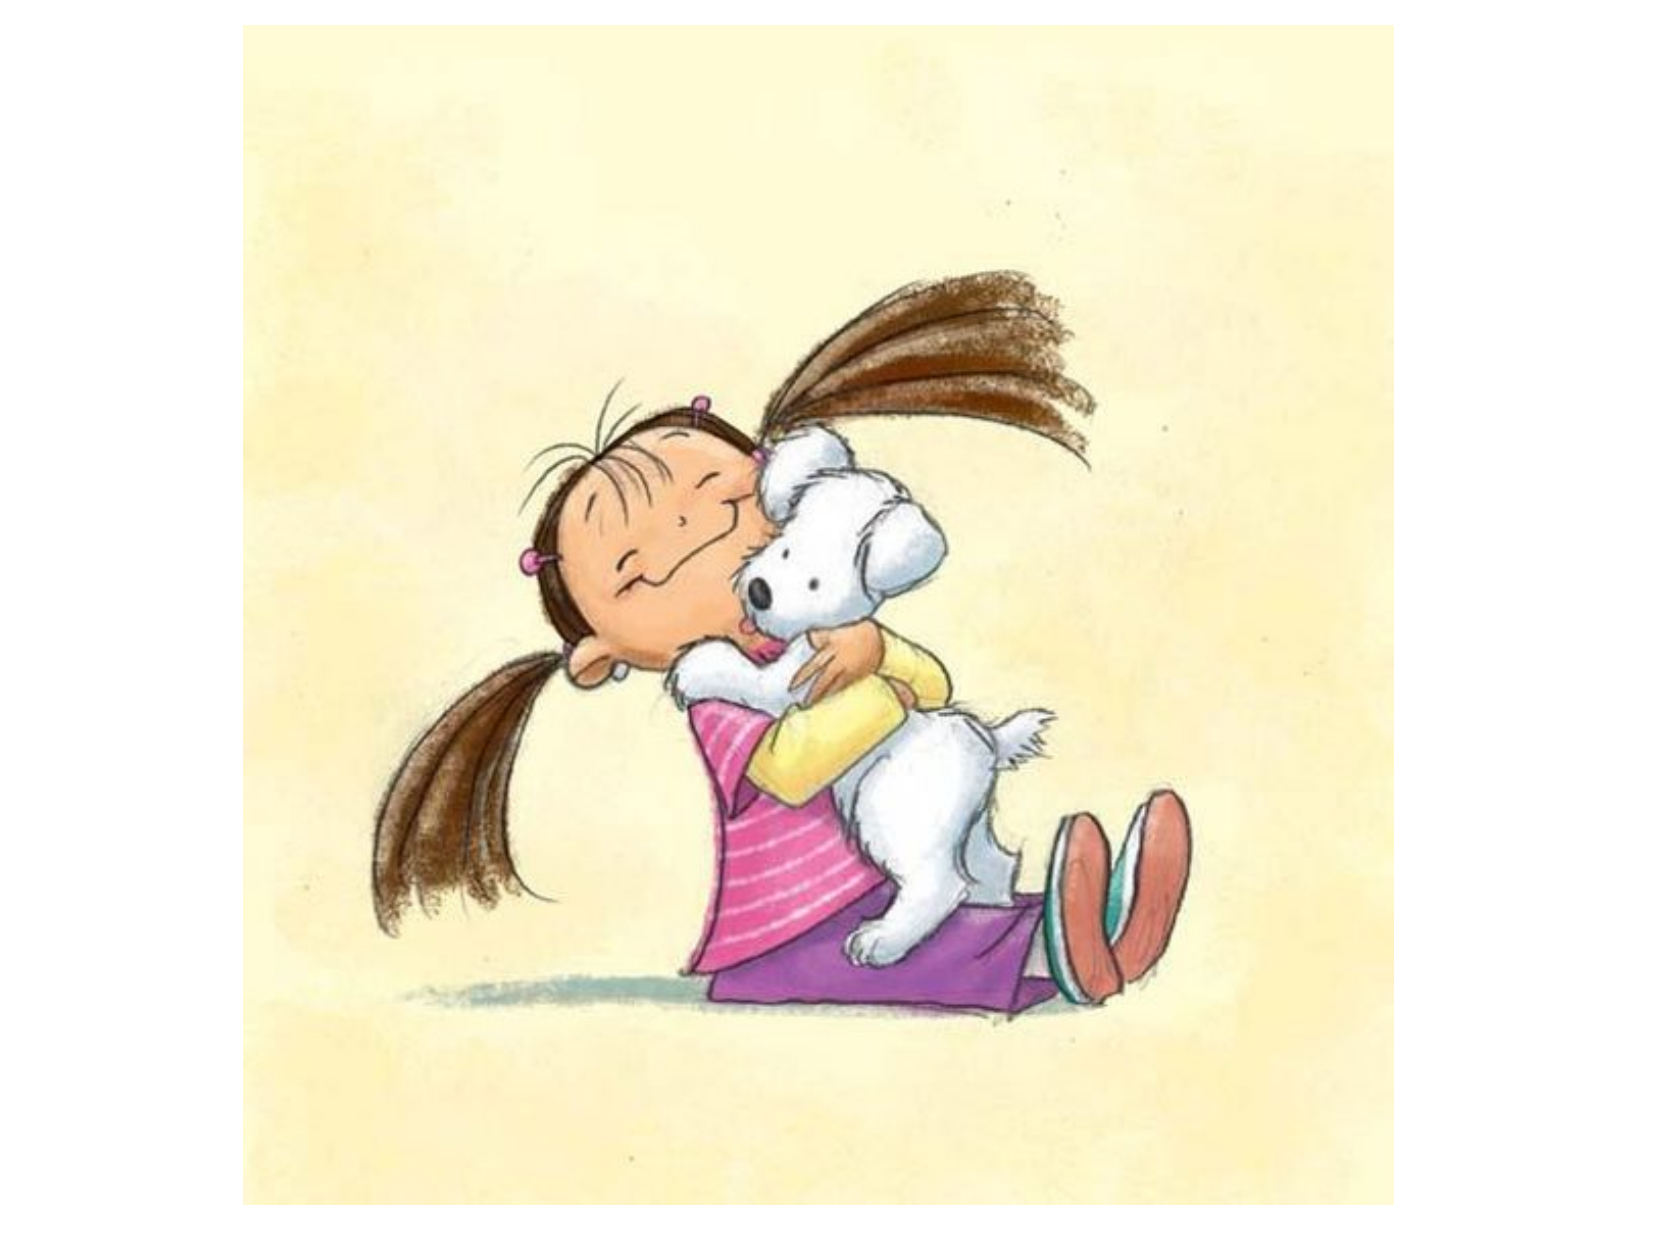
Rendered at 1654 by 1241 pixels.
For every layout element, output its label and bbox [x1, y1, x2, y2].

picture [243, 25, 1394, 1205]
